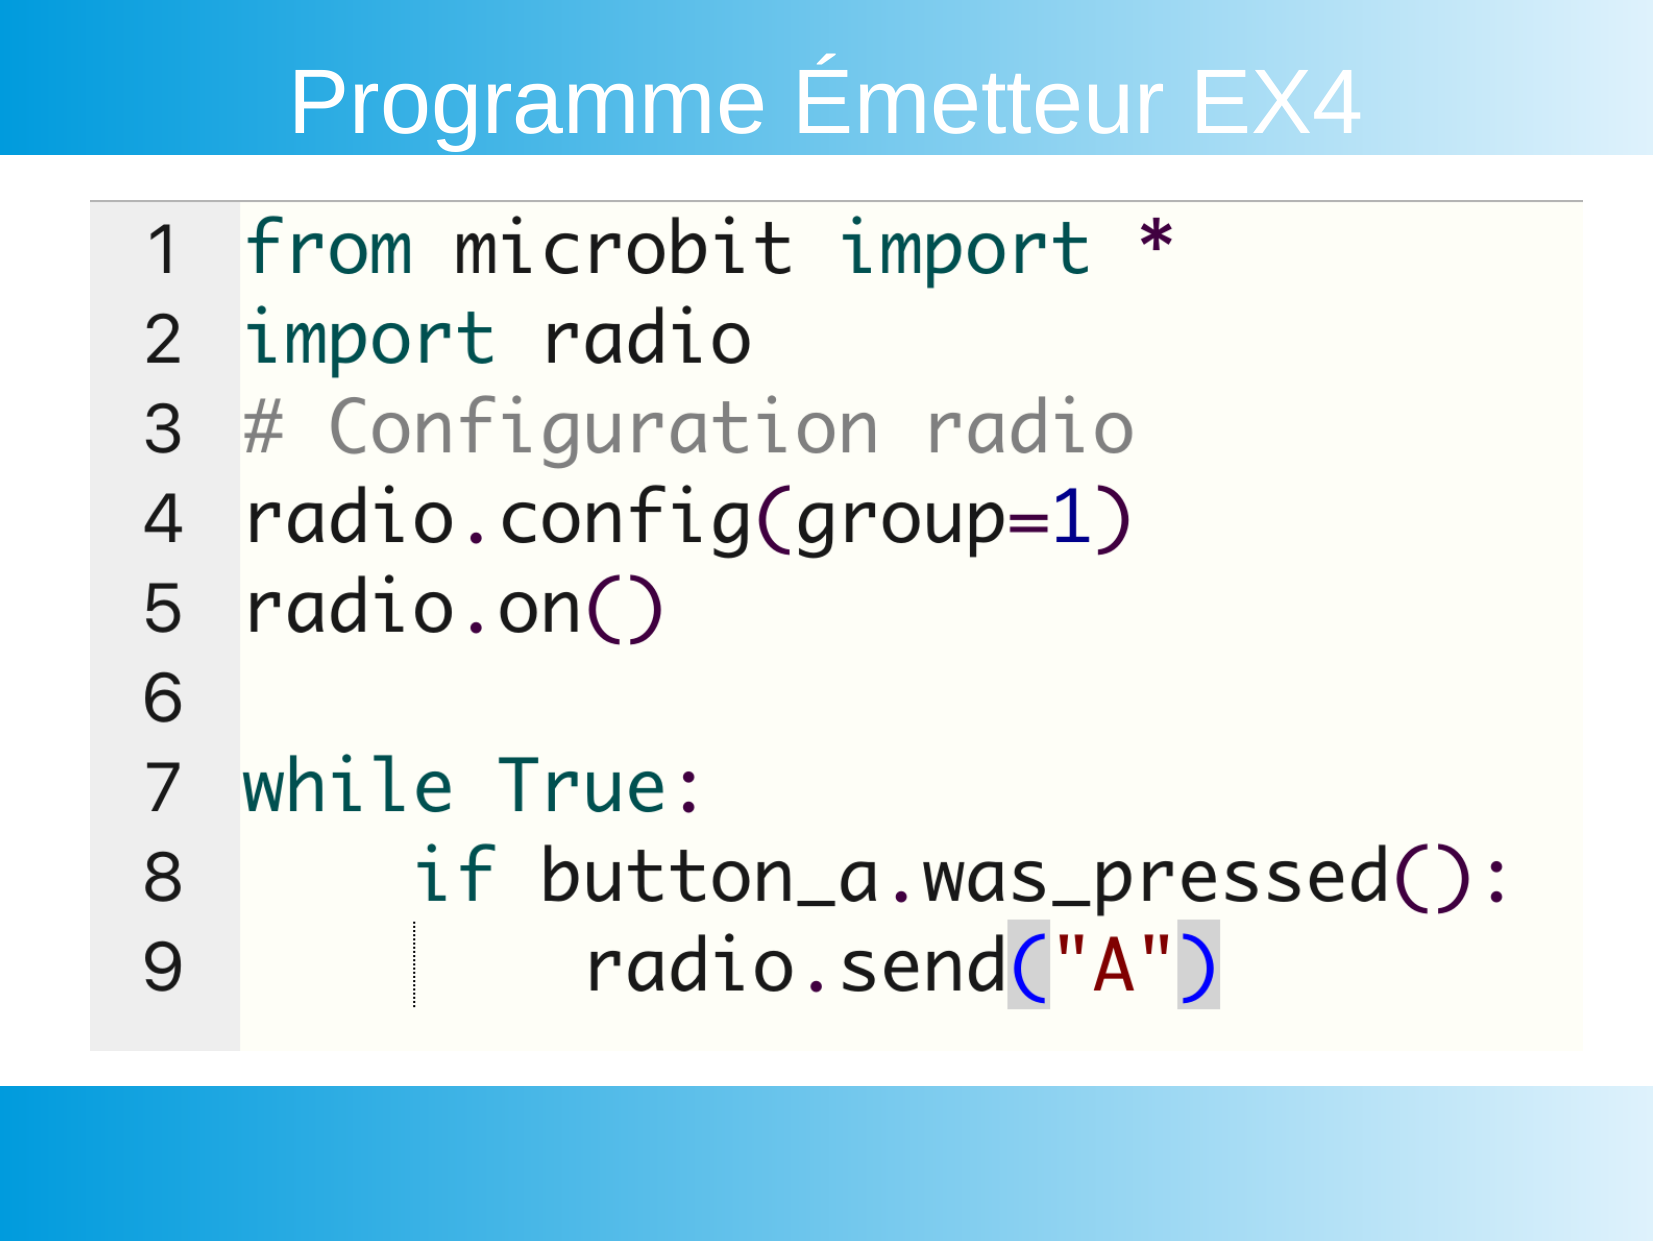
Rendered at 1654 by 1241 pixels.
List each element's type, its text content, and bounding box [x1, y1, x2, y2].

title Programme Émetteur EX4 [82, 49, 1571, 155]
picture [90, 200, 1583, 1051]
